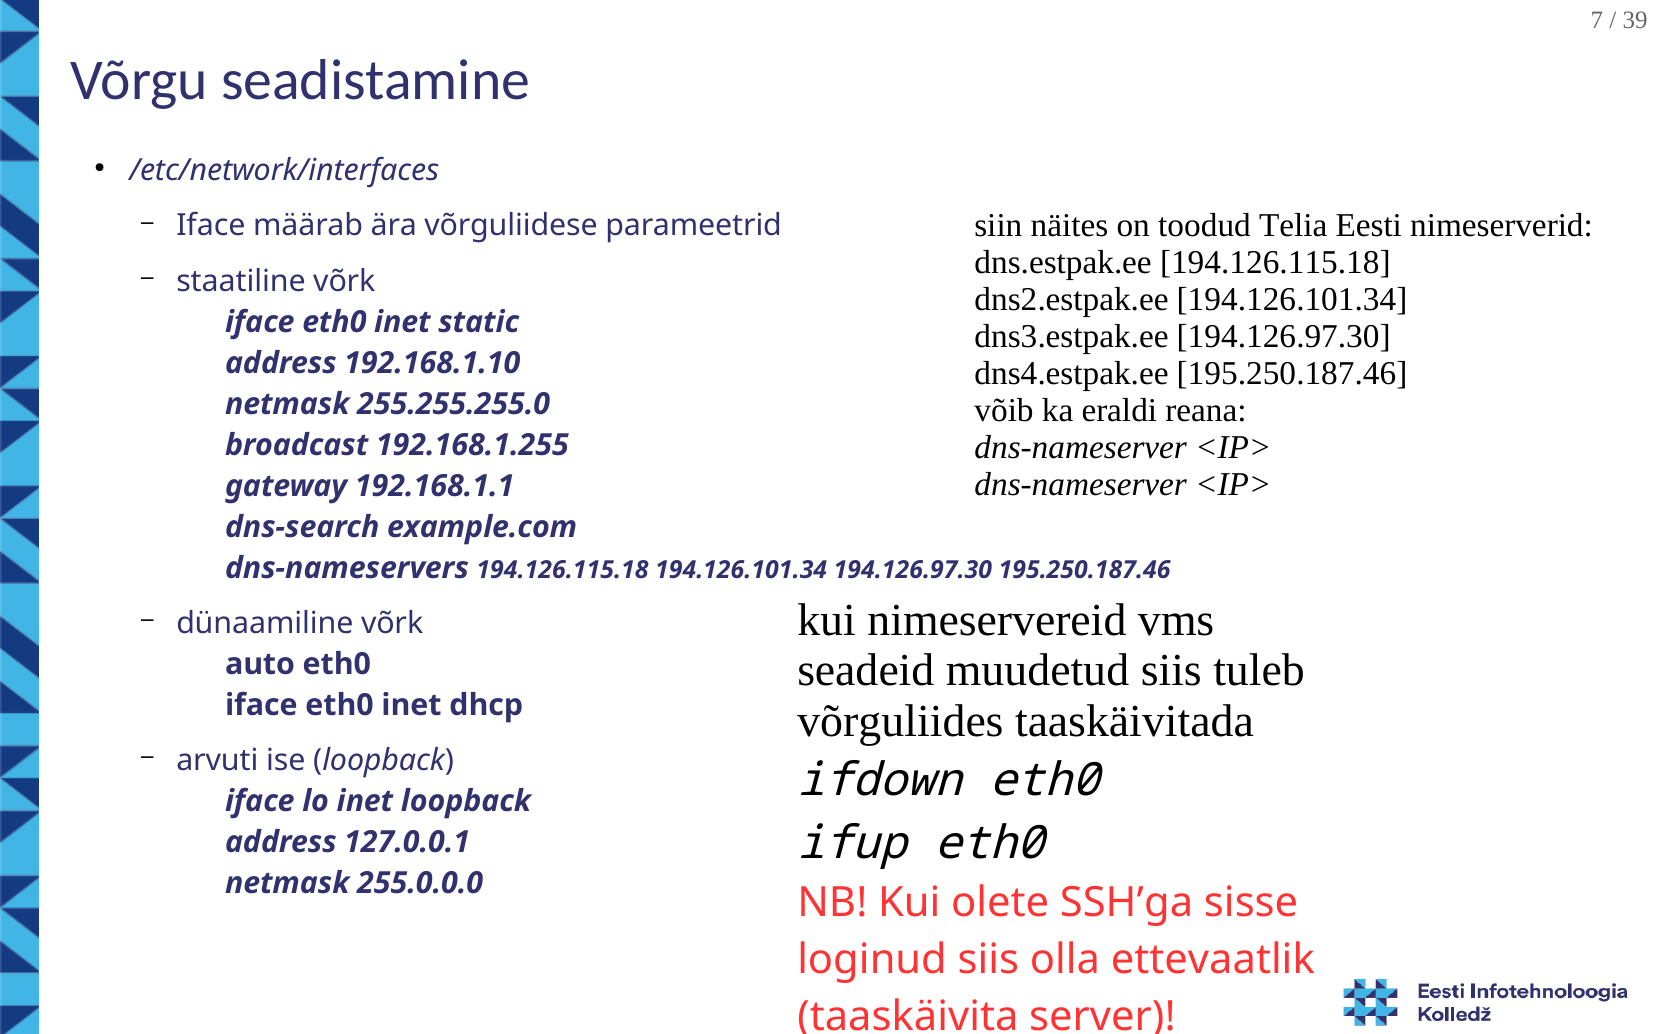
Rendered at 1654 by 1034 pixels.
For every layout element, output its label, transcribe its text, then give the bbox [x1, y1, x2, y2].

list /etc/network/interfaces Iface määrab ära võrguliidese parameetrid staatiline võrk iface eth0 inet static address 192.168.1.10 netmask 255.255.255.0 broadcast 192.168.1.255 gateway 192.168.1.1 dns-search example.com dns-nameservers 194.126.115.18 194.126.101.34 194.126.97.30 195.250.187.46 dünaamiline võrk auto eth0 iface eth0 inet dhcp arvuti ise (loopback) iface lo inet loopback address 127.0.0.1 netmask 255.0.0.0 [82, 148, 1625, 916]
text_box siin näites on toodud Telia Eesti nimeserverid: dns.estpak.ee [194.126.115.18] dns2.estpak.ee [194.126.101.34] dns3.estpak.ee [194.126.97.30] dns4.estpak.ee [195.250.187.46] võib ka eraldi reana: dns-nameserver <IP> dns-nameserver <IP> [974, 206, 1625, 503]
title Võrgu seadistamine [70, 41, 1630, 130]
text_box kui nimeservereid vms seadeid muudetud siis tuleb võrguliides taaskäivitada ifdown eth0 ifup eth0 NB! Kui olete SSH’ga sisse loginud siis olla ettevaatlik (taaskäivita server)! [797, 594, 1359, 1004]
